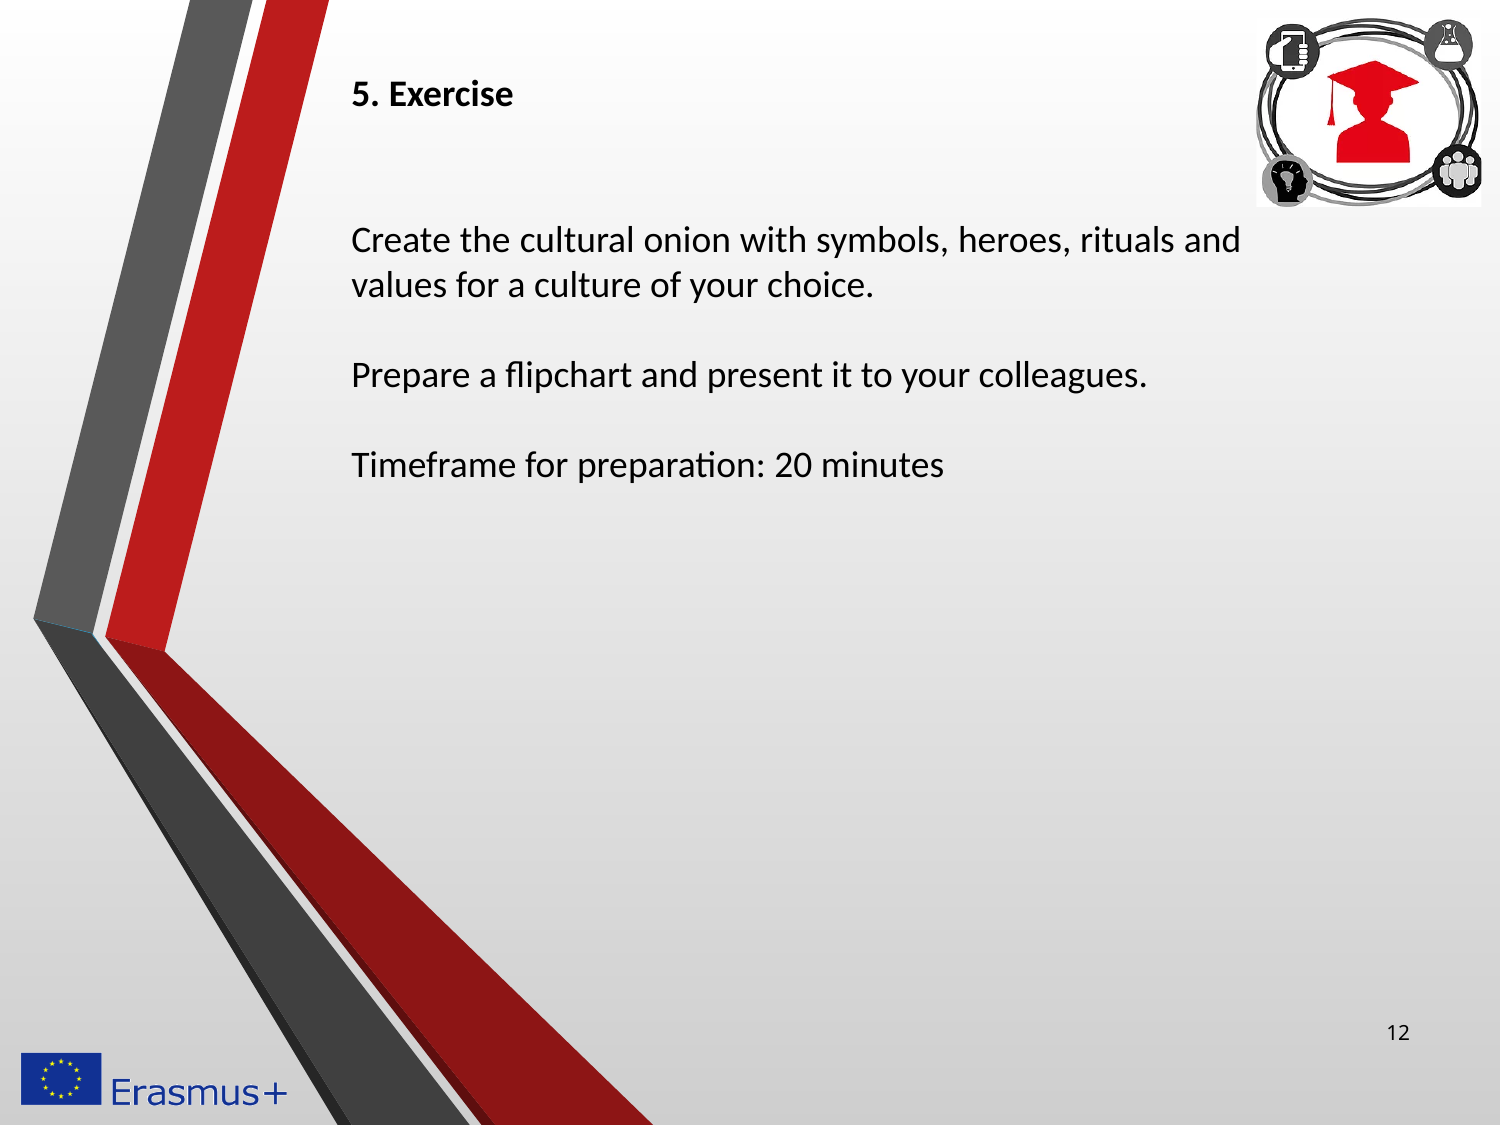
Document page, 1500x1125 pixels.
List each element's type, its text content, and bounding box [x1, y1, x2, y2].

picture [1256, 18, 1482, 207]
text_box 5. Exercise [336, 61, 975, 122]
picture [5, 1037, 302, 1120]
slide_number <numer> [1357, 1003, 1425, 1064]
chart [1257, 19, 1483, 209]
text_box Create the cultural onion with symbols, heroes, rituals and values for a culture of your choice. Prepare a flipchart and present it to your colleagues. Timeframe for preparation: 20 minutes [336, 208, 1258, 493]
